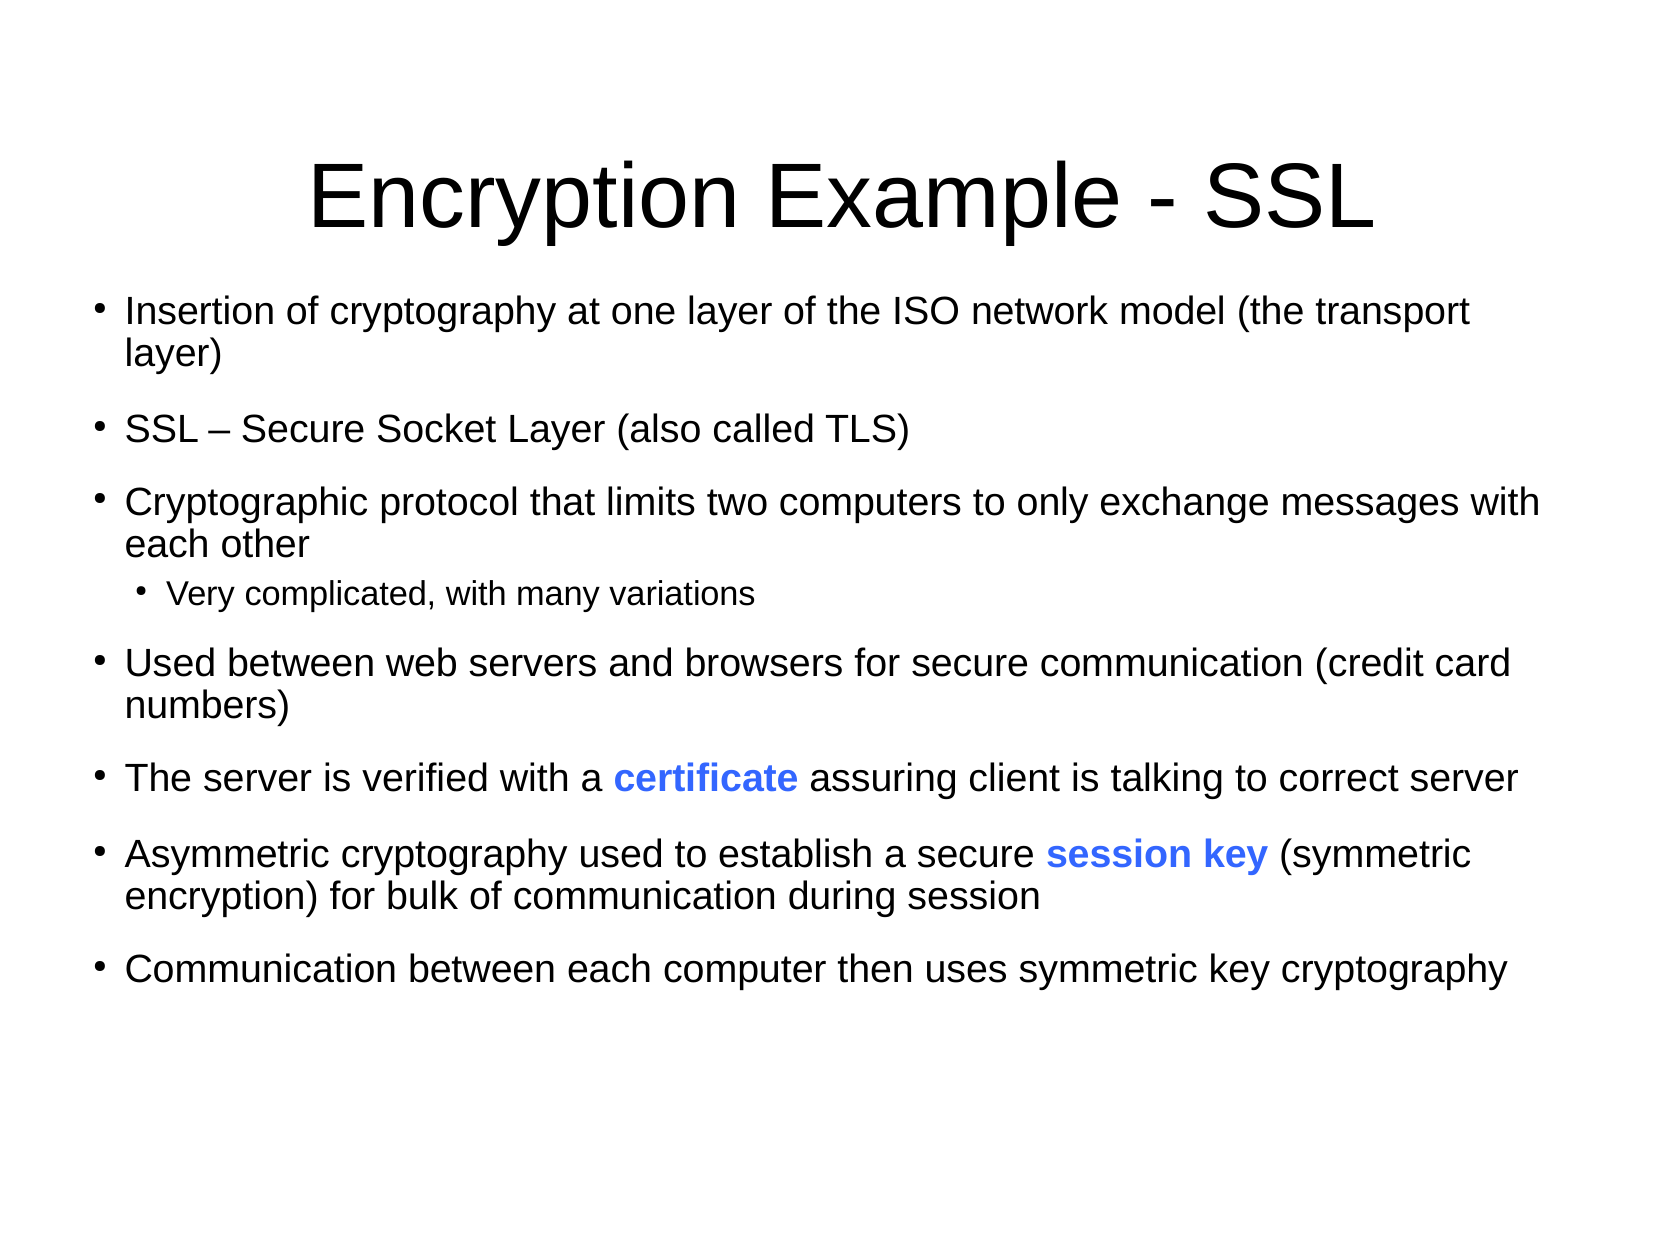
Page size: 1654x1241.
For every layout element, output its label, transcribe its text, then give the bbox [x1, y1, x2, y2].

list Insertion of cryptography at one layer of the ISO network model (the transport layer) SSL – Secure Socket Layer (also called TLS) Cryptographic protocol that limits two computers to only exchange messages with each other Very complicated, with many variations Used between web servers and browsers for secure communication (credit card numbers) The server is verified with a certificate assuring client is talking to correct server Asymmetric cryptography used to establish a secure session key (symmetric encryption) for bulk of communication during session Communication between each computer then uses symmetric key cryptography [82, 290, 1571, 1010]
title Encryption Example - SSL [82, 49, 1571, 257]
